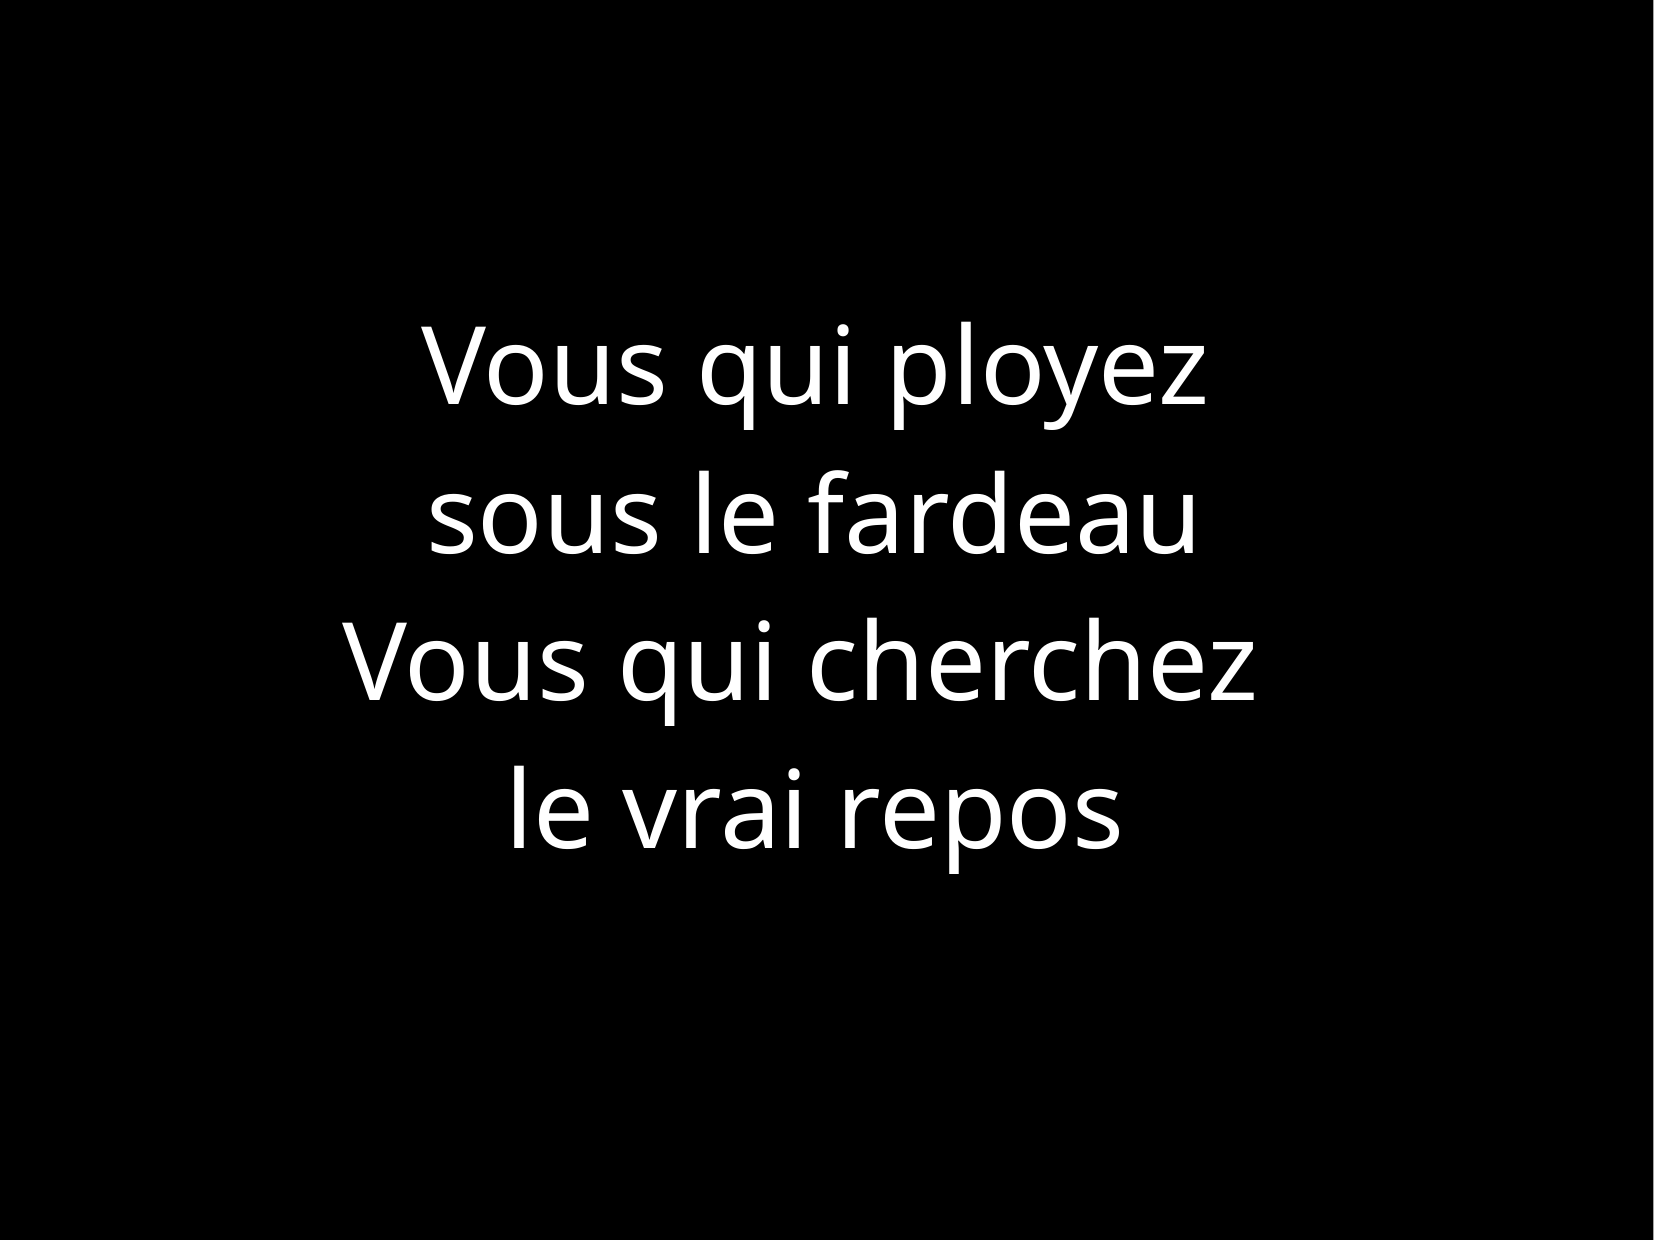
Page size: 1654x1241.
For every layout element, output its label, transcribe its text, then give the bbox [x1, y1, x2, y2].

subtitle Vous qui ployez sous le fardeau Vous qui cherchez le vrai repos [70, 205, 1559, 1241]
